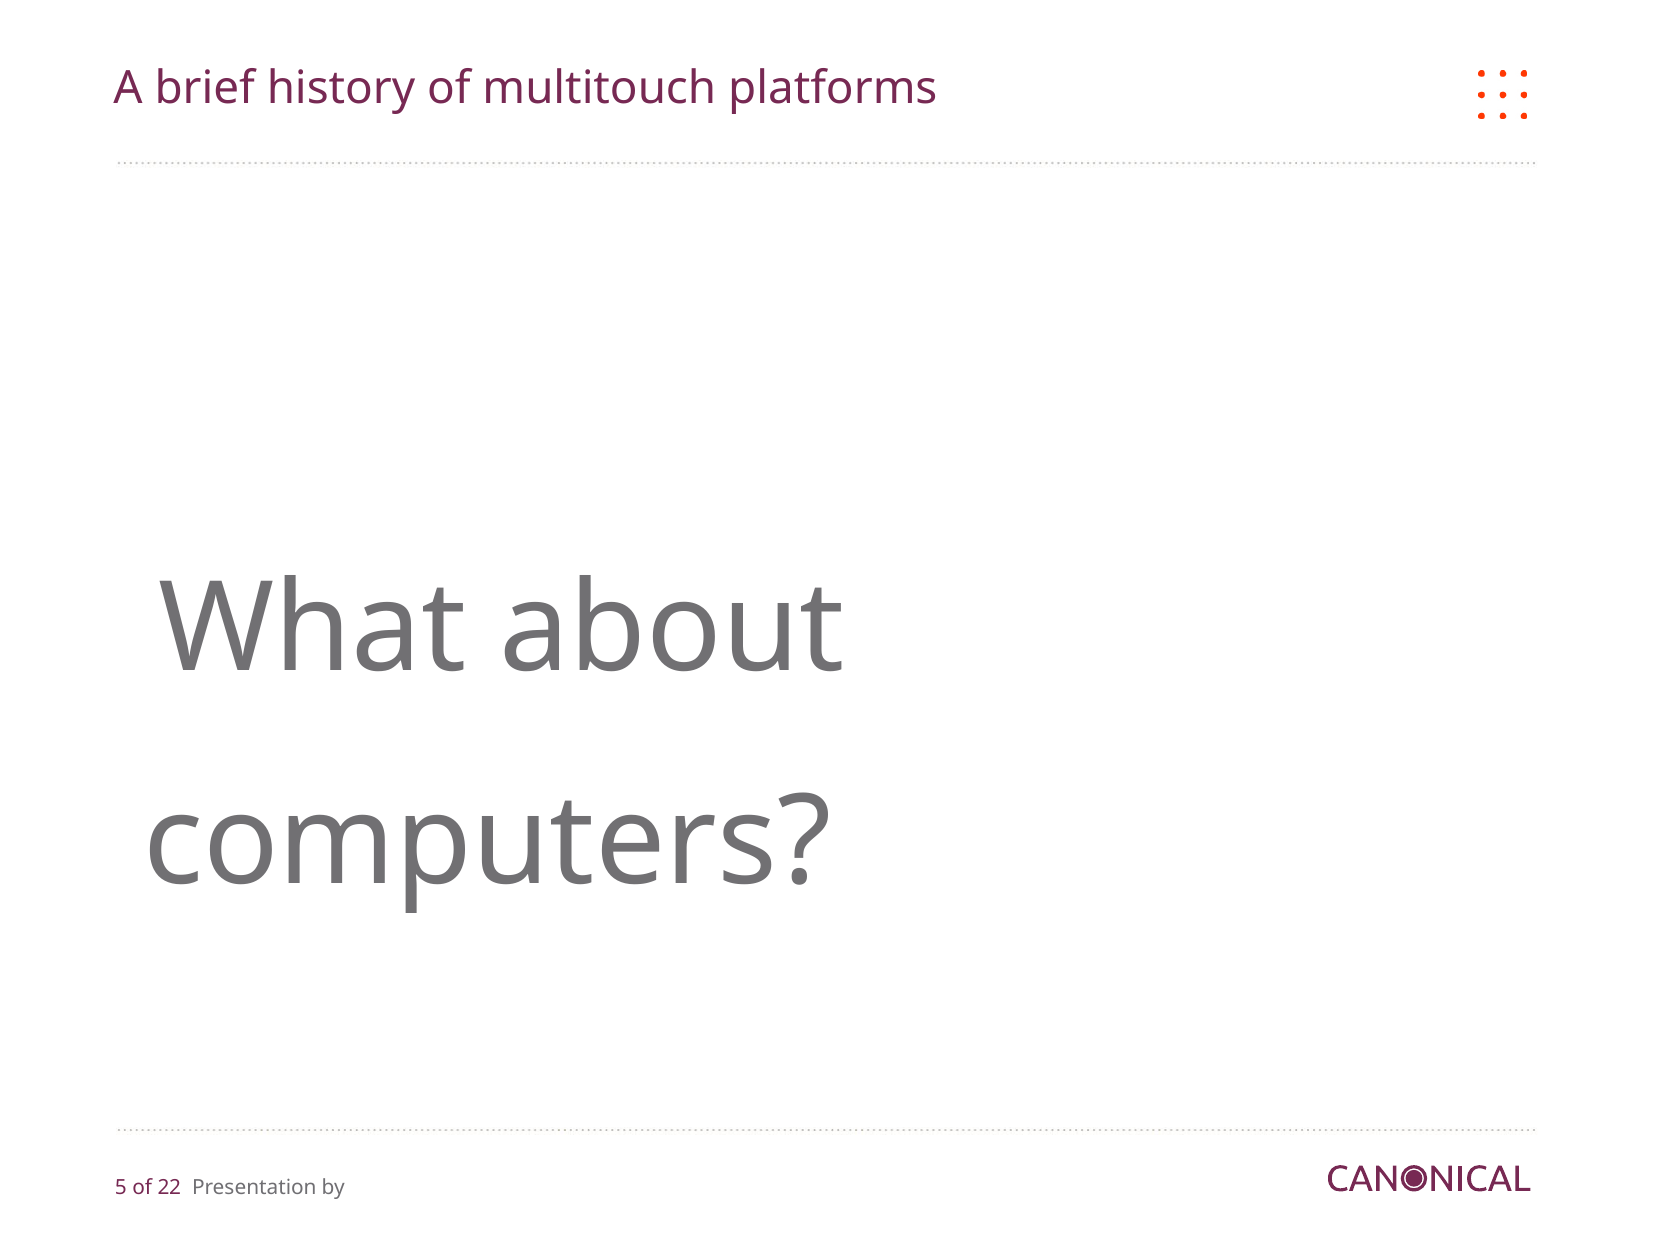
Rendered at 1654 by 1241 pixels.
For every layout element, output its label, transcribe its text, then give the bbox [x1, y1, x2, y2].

picture [1478, 70, 1527, 119]
list What about computers? [113, 493, 1538, 1241]
title A brief history of multitouch platforms [113, 64, 1382, 107]
picture [116, 160, 1539, 168]
